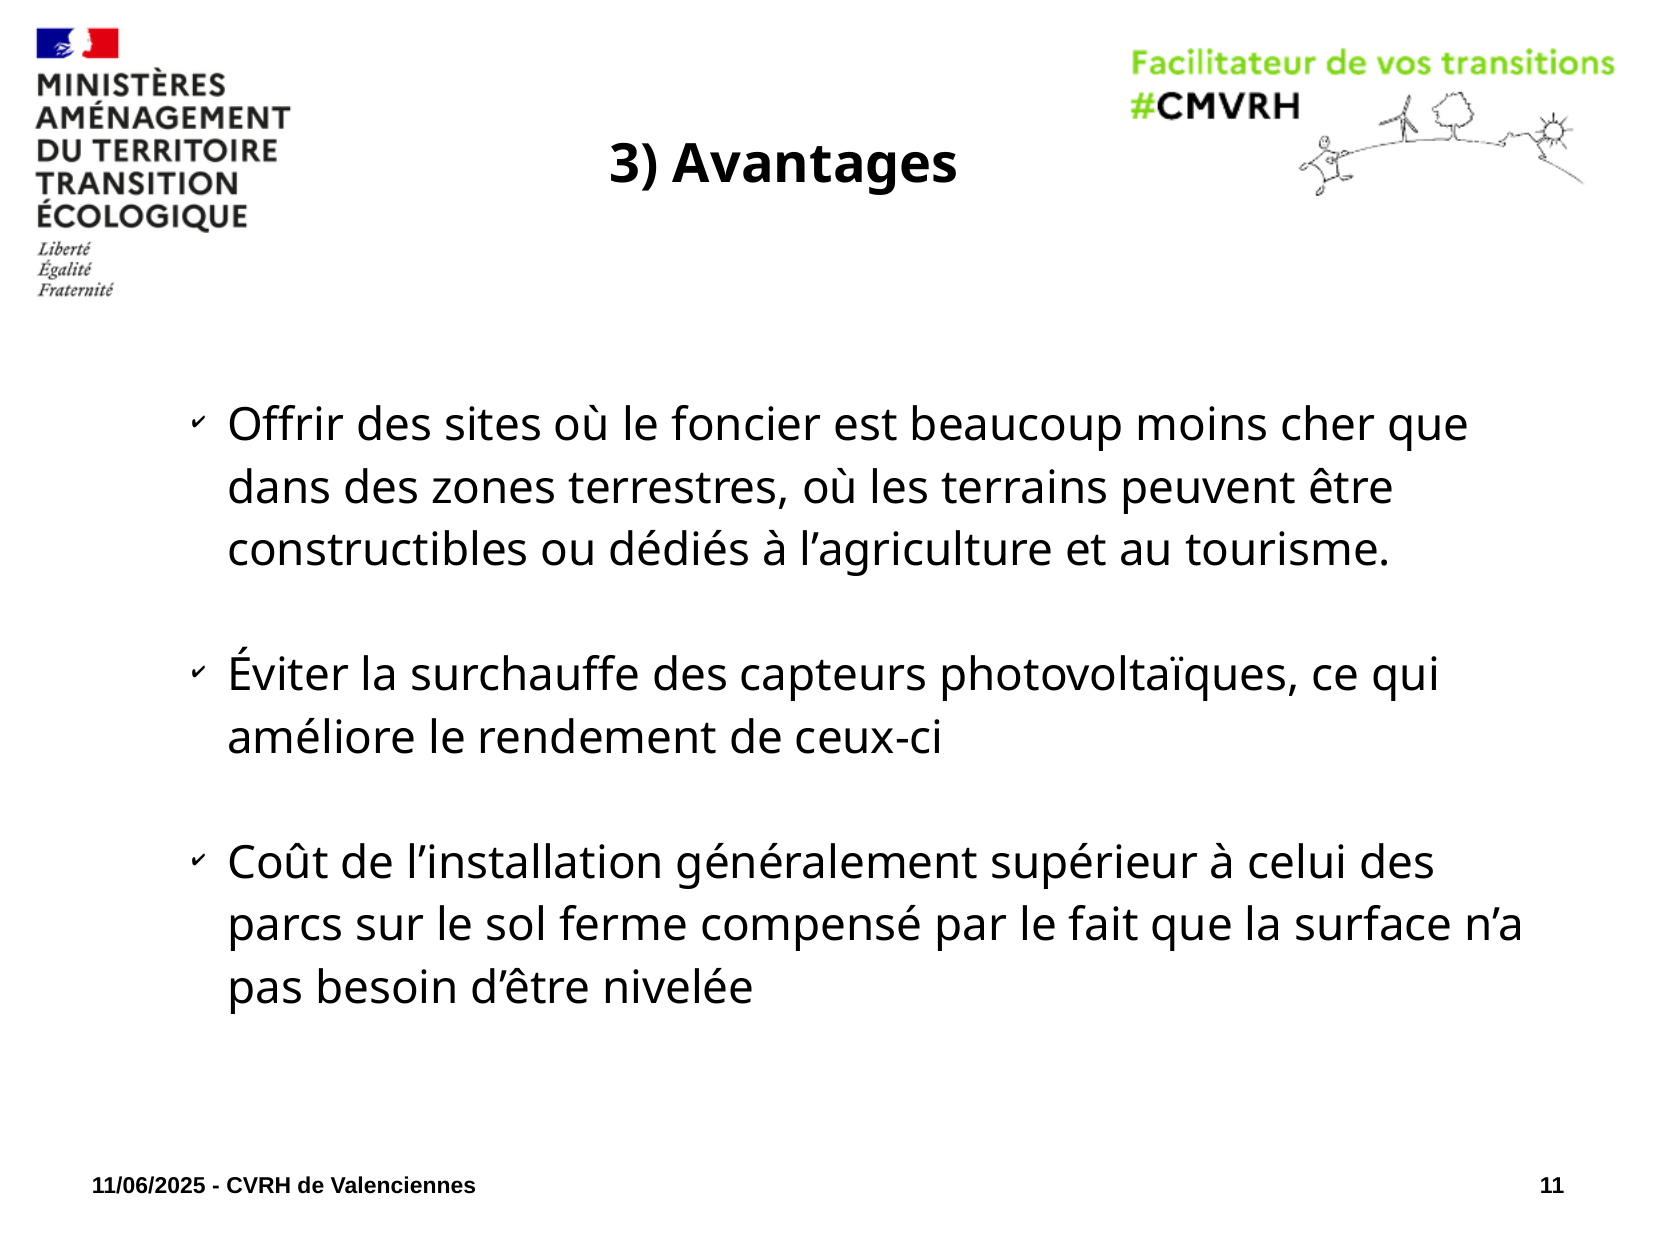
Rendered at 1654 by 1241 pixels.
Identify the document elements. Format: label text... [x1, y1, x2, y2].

picture [29, 21, 325, 305]
text_box 11/06/2025 - CVRH de Valenciennes <numéro> [77, 1165, 1584, 1206]
text_box 3) Avantages [326, 116, 1243, 235]
picture [1122, 39, 1625, 207]
text_box Offrir des sites où le foncier est beaucoup moins cher que dans des zones terrestres, où les terrains peuvent être constructibles ou dédiés à l’agriculture et au tourisme. Éviter la surchauffe des capteurs photovoltaïques, ce qui améliore le rendement de ceux-ci Coût de l’installation généralement supérieur à celui des parcs sur le sol ferme compensé par le fait que la surface n’a pas besoin d’être nivelée [177, 236, 1565, 1127]
